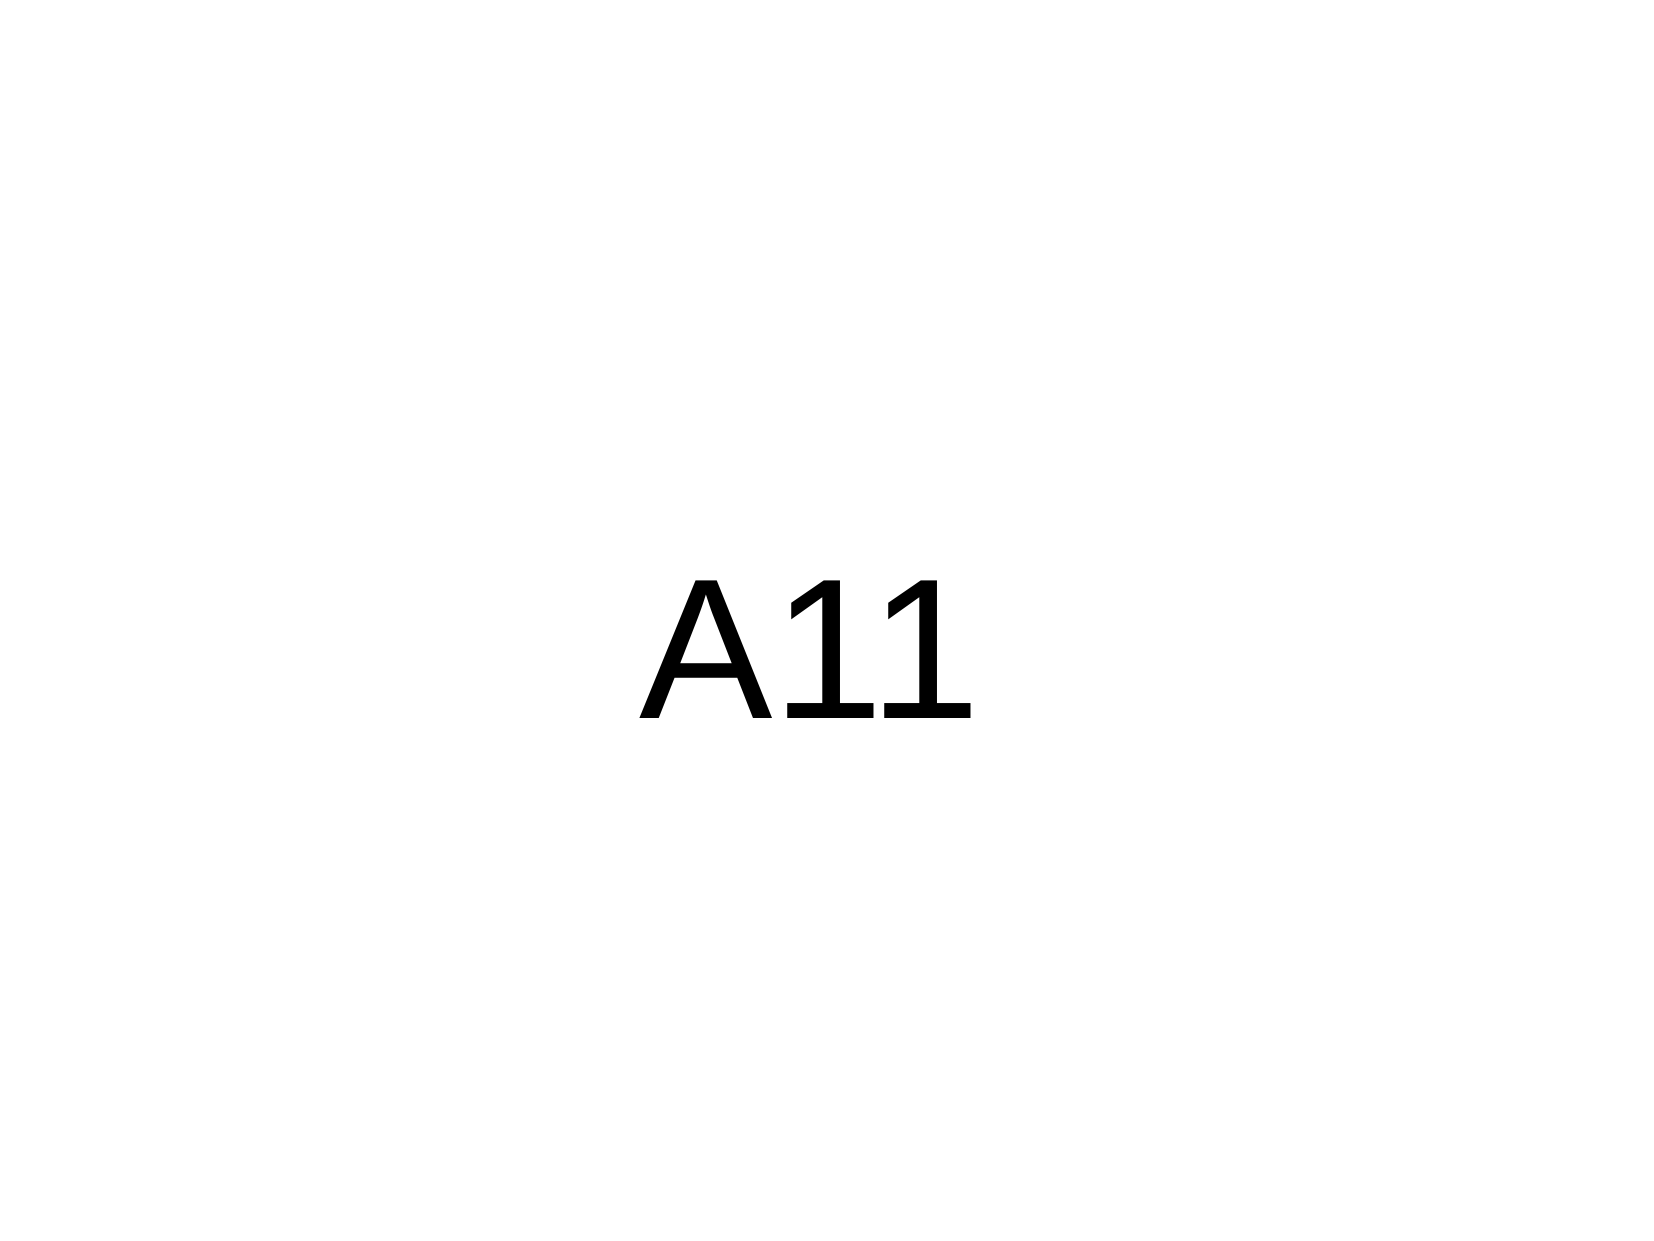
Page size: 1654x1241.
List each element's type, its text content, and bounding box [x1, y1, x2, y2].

subtitle A11 [82, 290, 1538, 1010]
